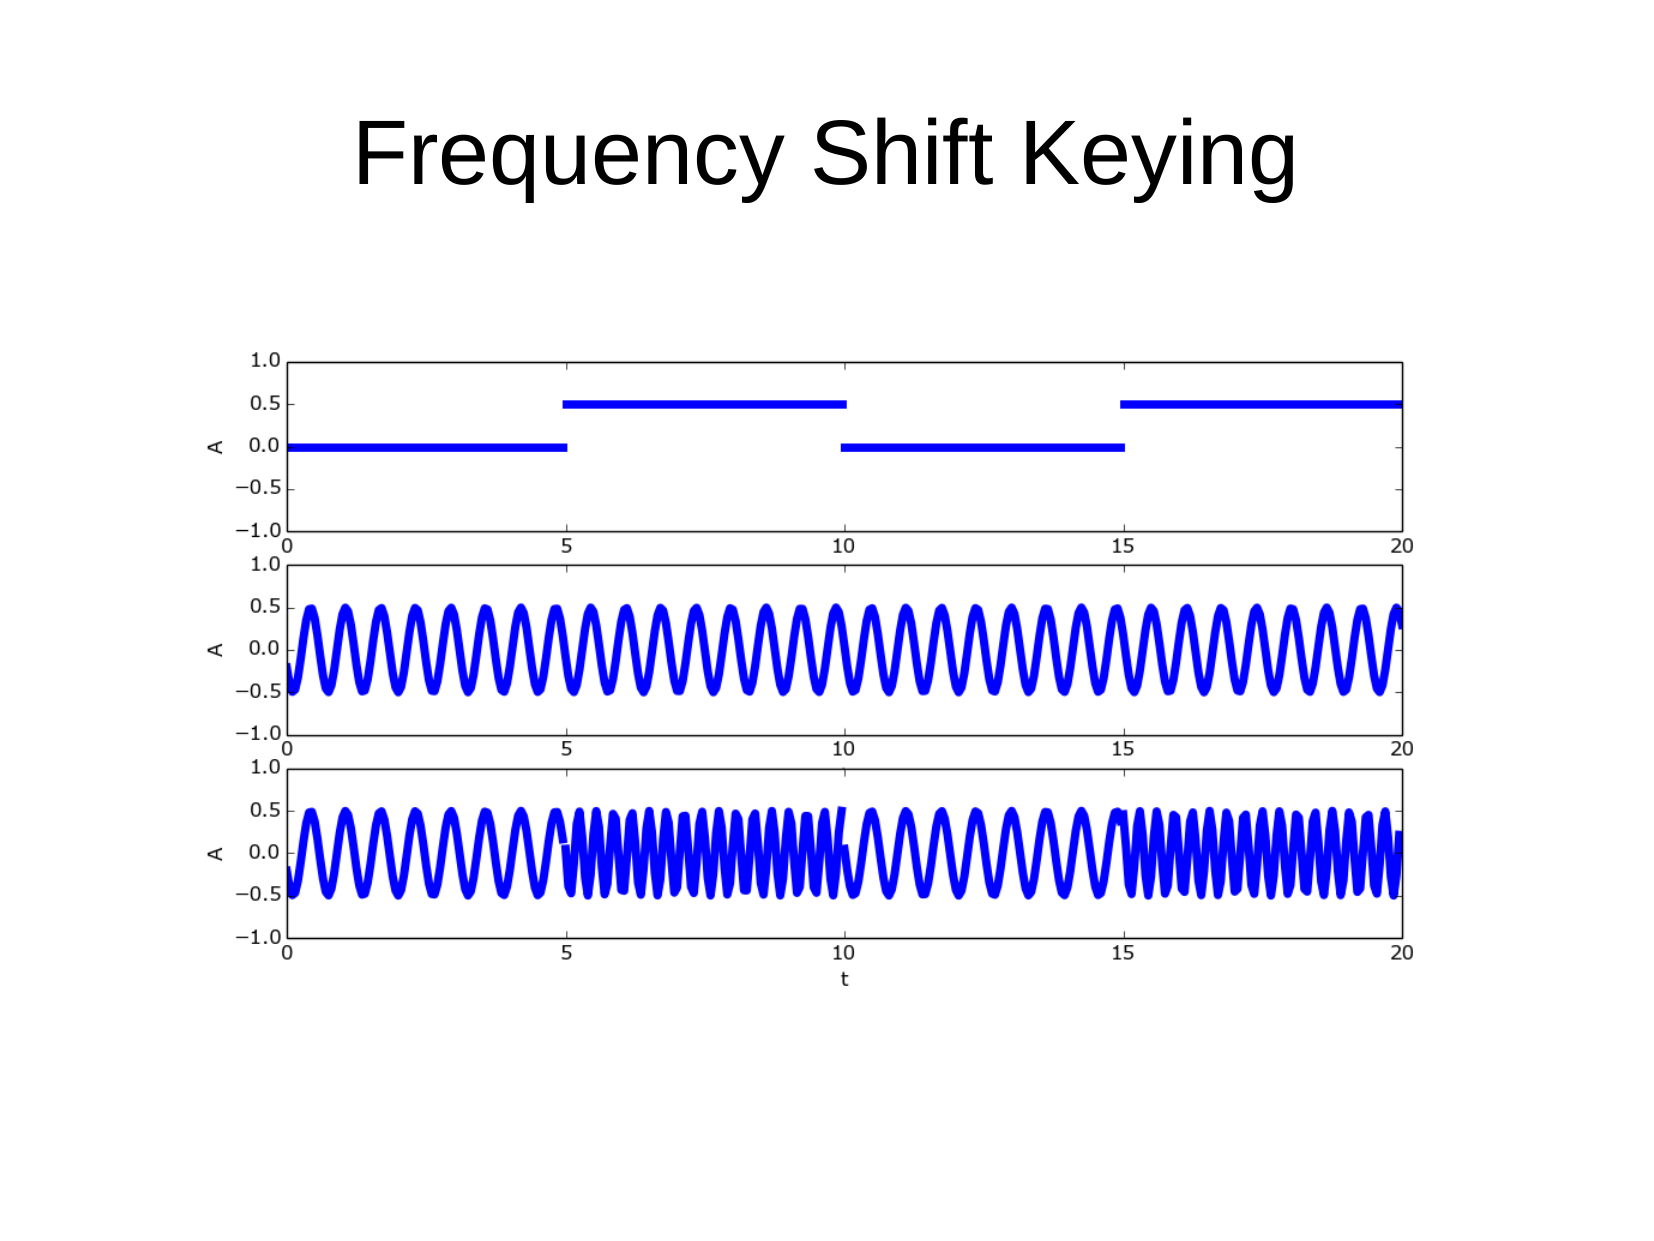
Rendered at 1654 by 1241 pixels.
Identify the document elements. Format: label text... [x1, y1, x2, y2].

picture [107, 290, 1546, 1010]
title Frequency Shift Keying [82, 49, 1571, 257]
